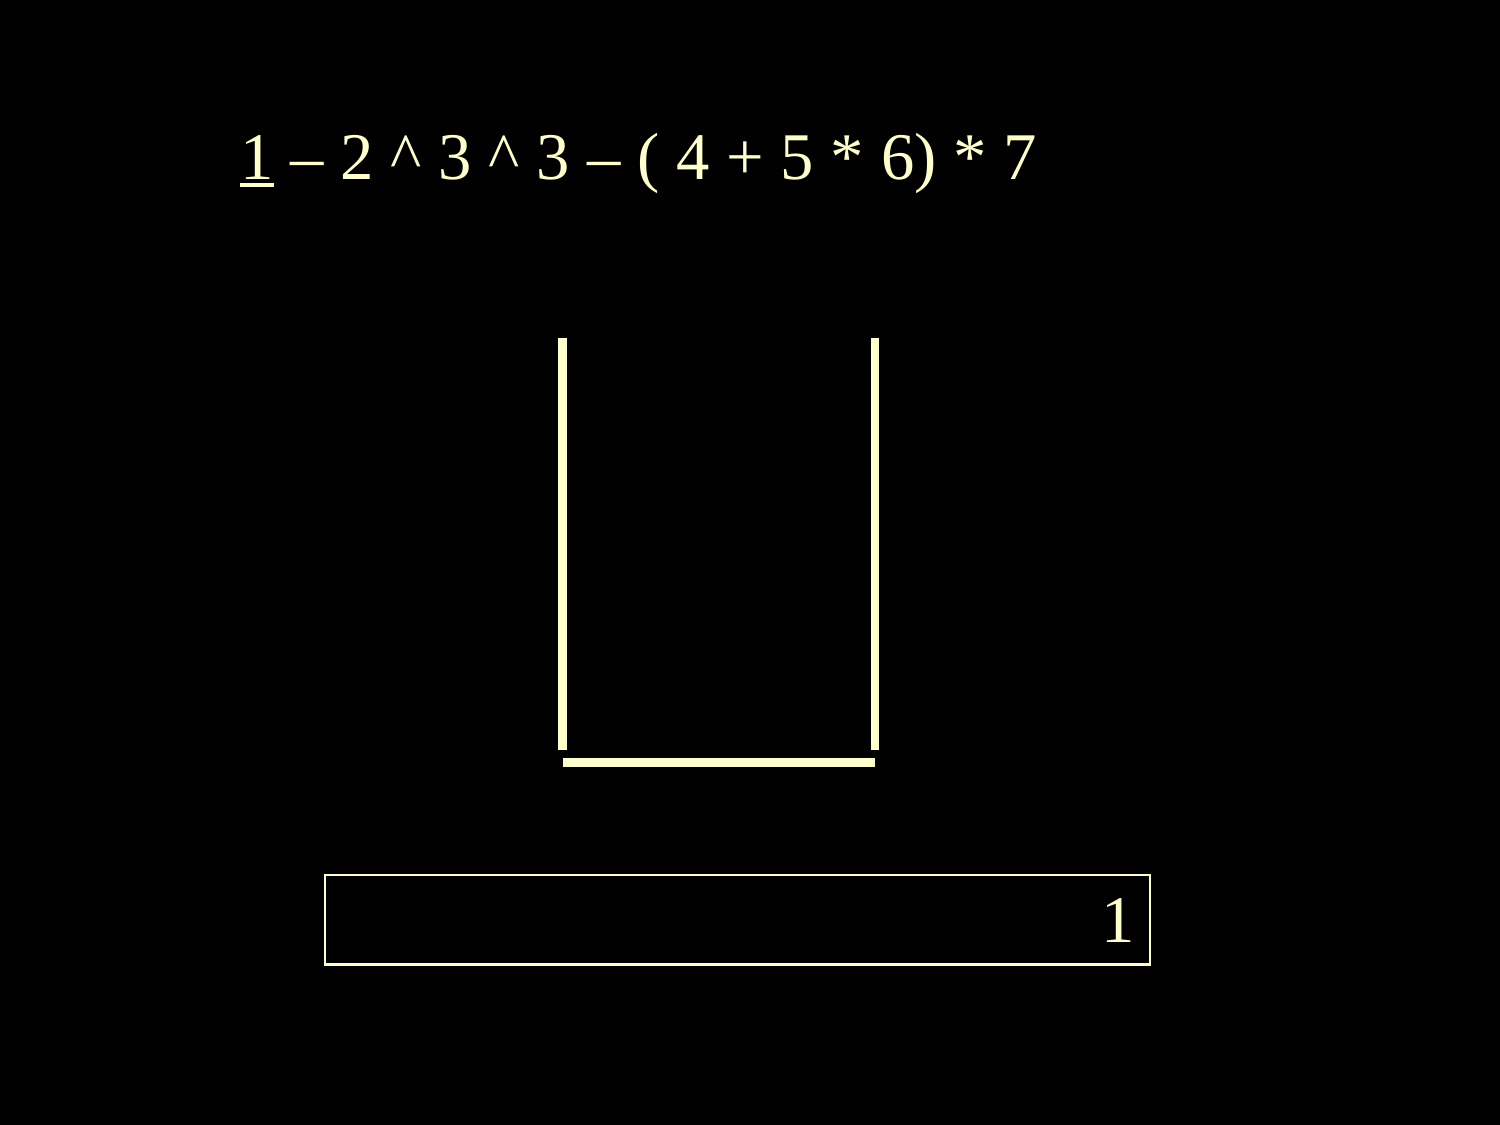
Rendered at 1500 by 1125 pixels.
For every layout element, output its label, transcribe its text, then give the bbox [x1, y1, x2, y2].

text_box 1 – 2 ^ 3 ^ 3 – ( 4 + 5 * 6) * 7 [225, 112, 1201, 202]
text_box 1 [325, 874, 1150, 965]
